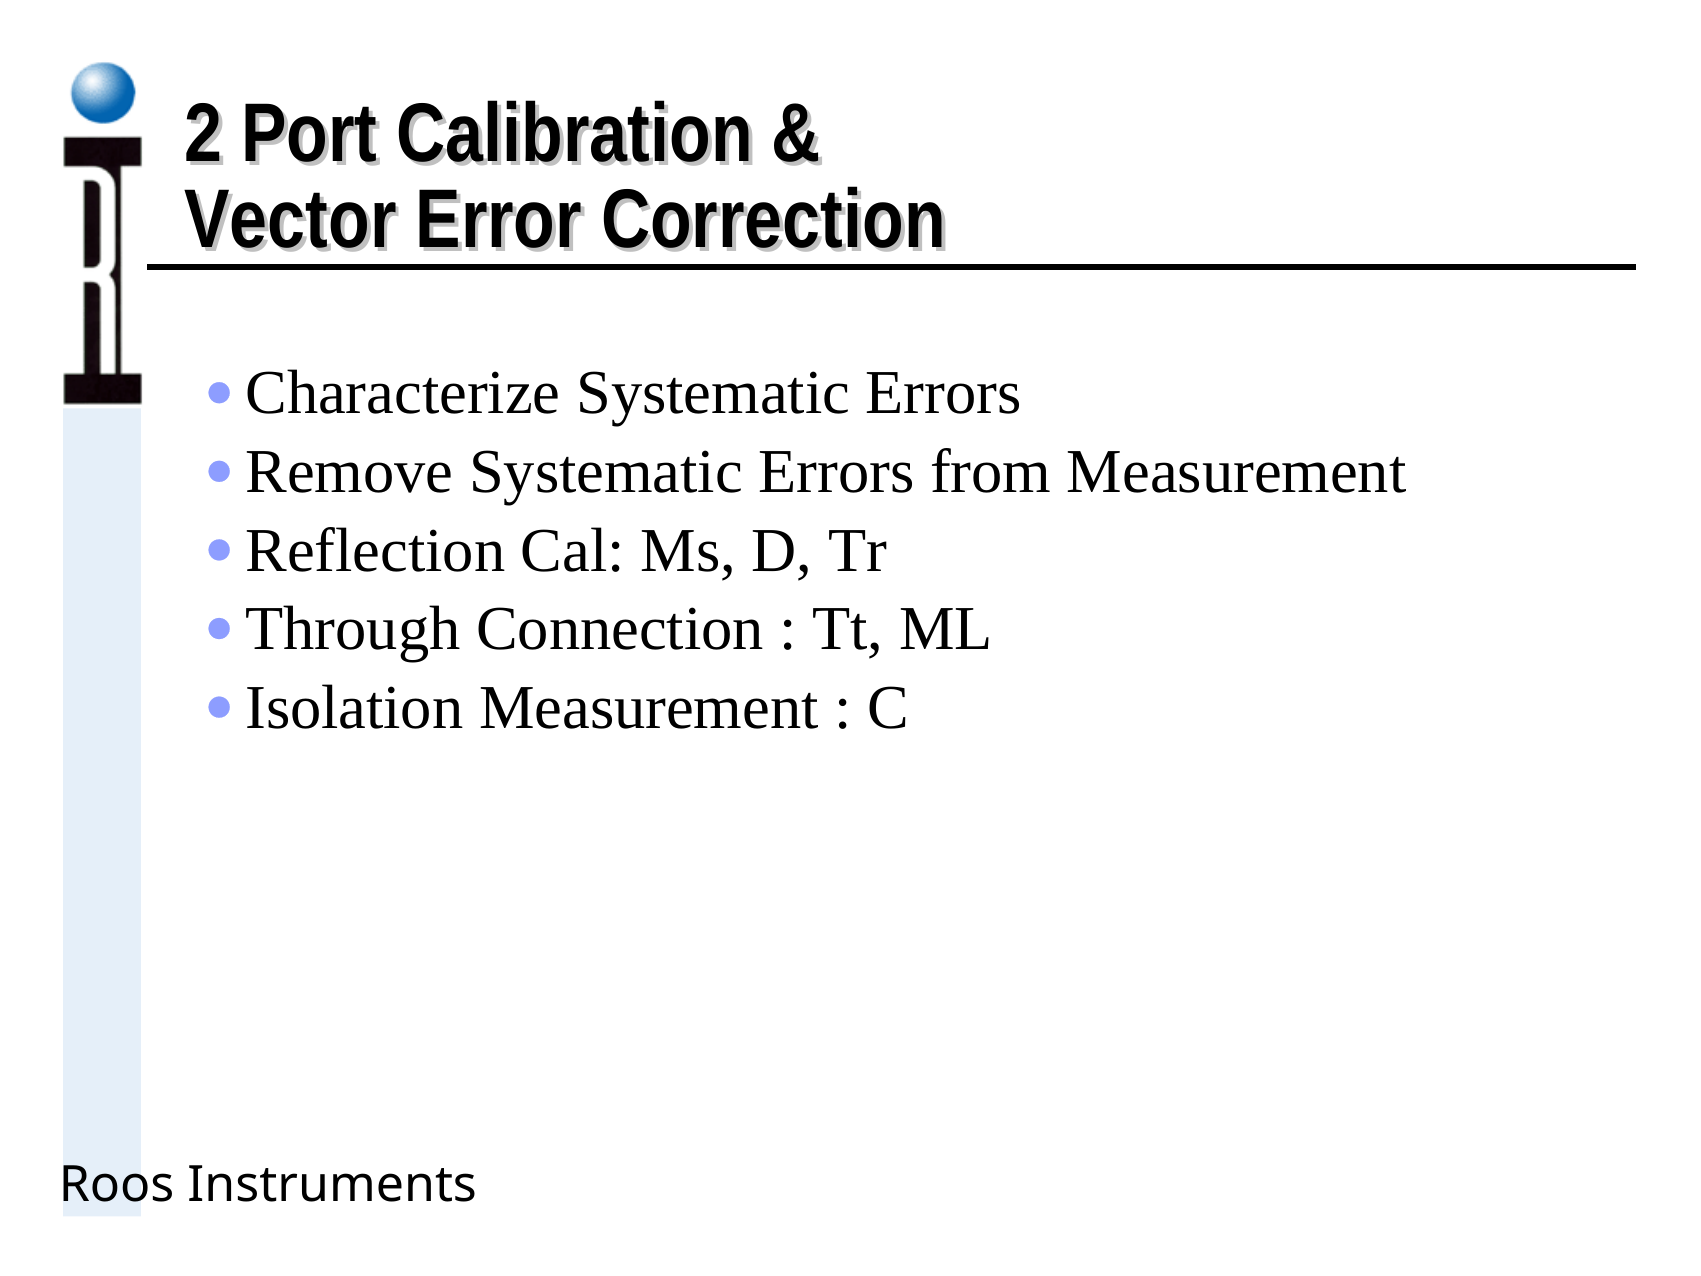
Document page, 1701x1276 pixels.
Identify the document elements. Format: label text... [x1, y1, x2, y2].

text_box Characterize Systematic Errors Remove Systematic Errors from Measurement Reflection Cal: Ms, D, Tr Through Connection : Tt, ML Isolation Measurement : C [192, 358, 1550, 909]
text_box 2 Port Calibration & Vector Error Correction [184, 92, 1539, 280]
picture [59, 58, 147, 411]
